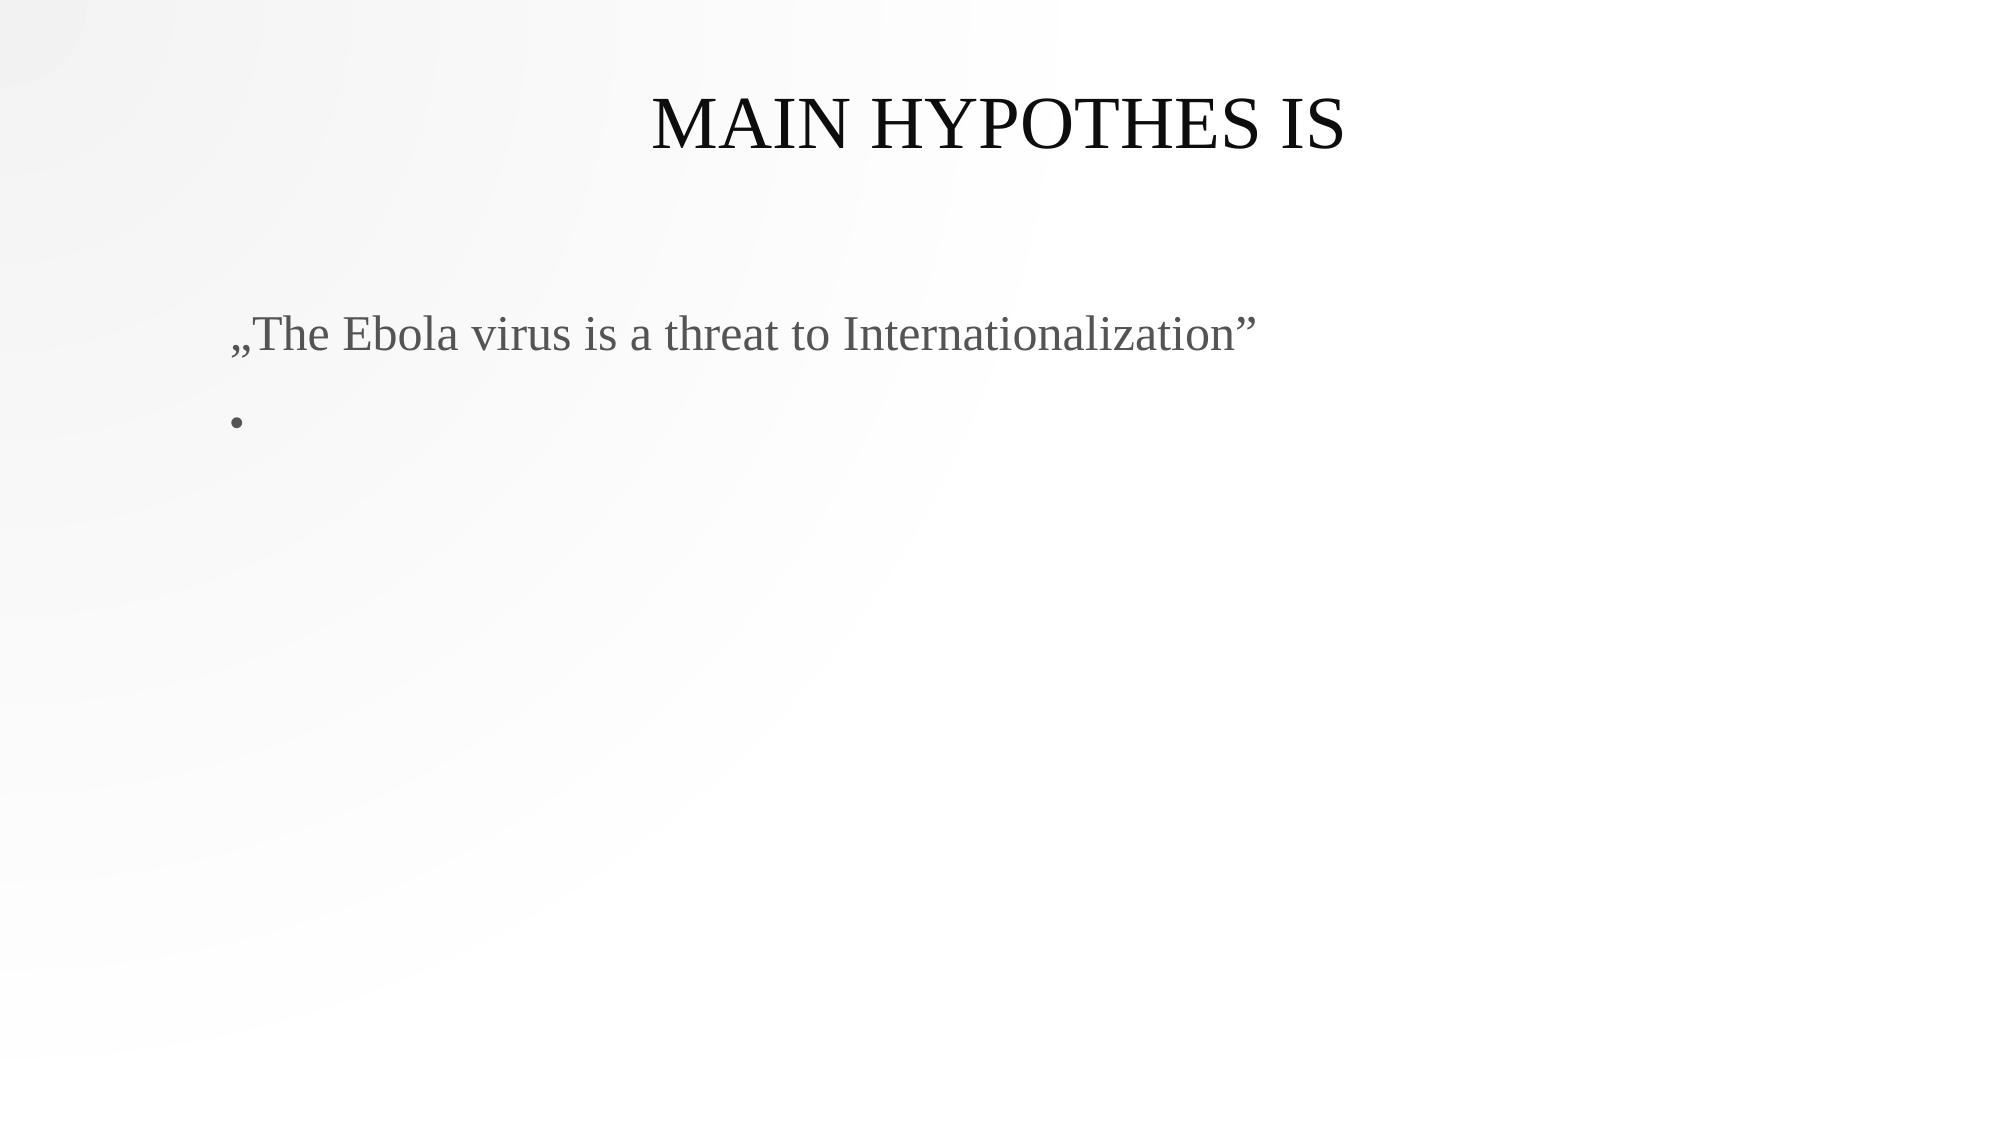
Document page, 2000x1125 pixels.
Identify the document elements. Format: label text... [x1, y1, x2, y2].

title Main hypothes is [199, 45, 1800, 173]
list „The Ebola virus is a threat to Internationalization” [199, 299, 1800, 1013]
